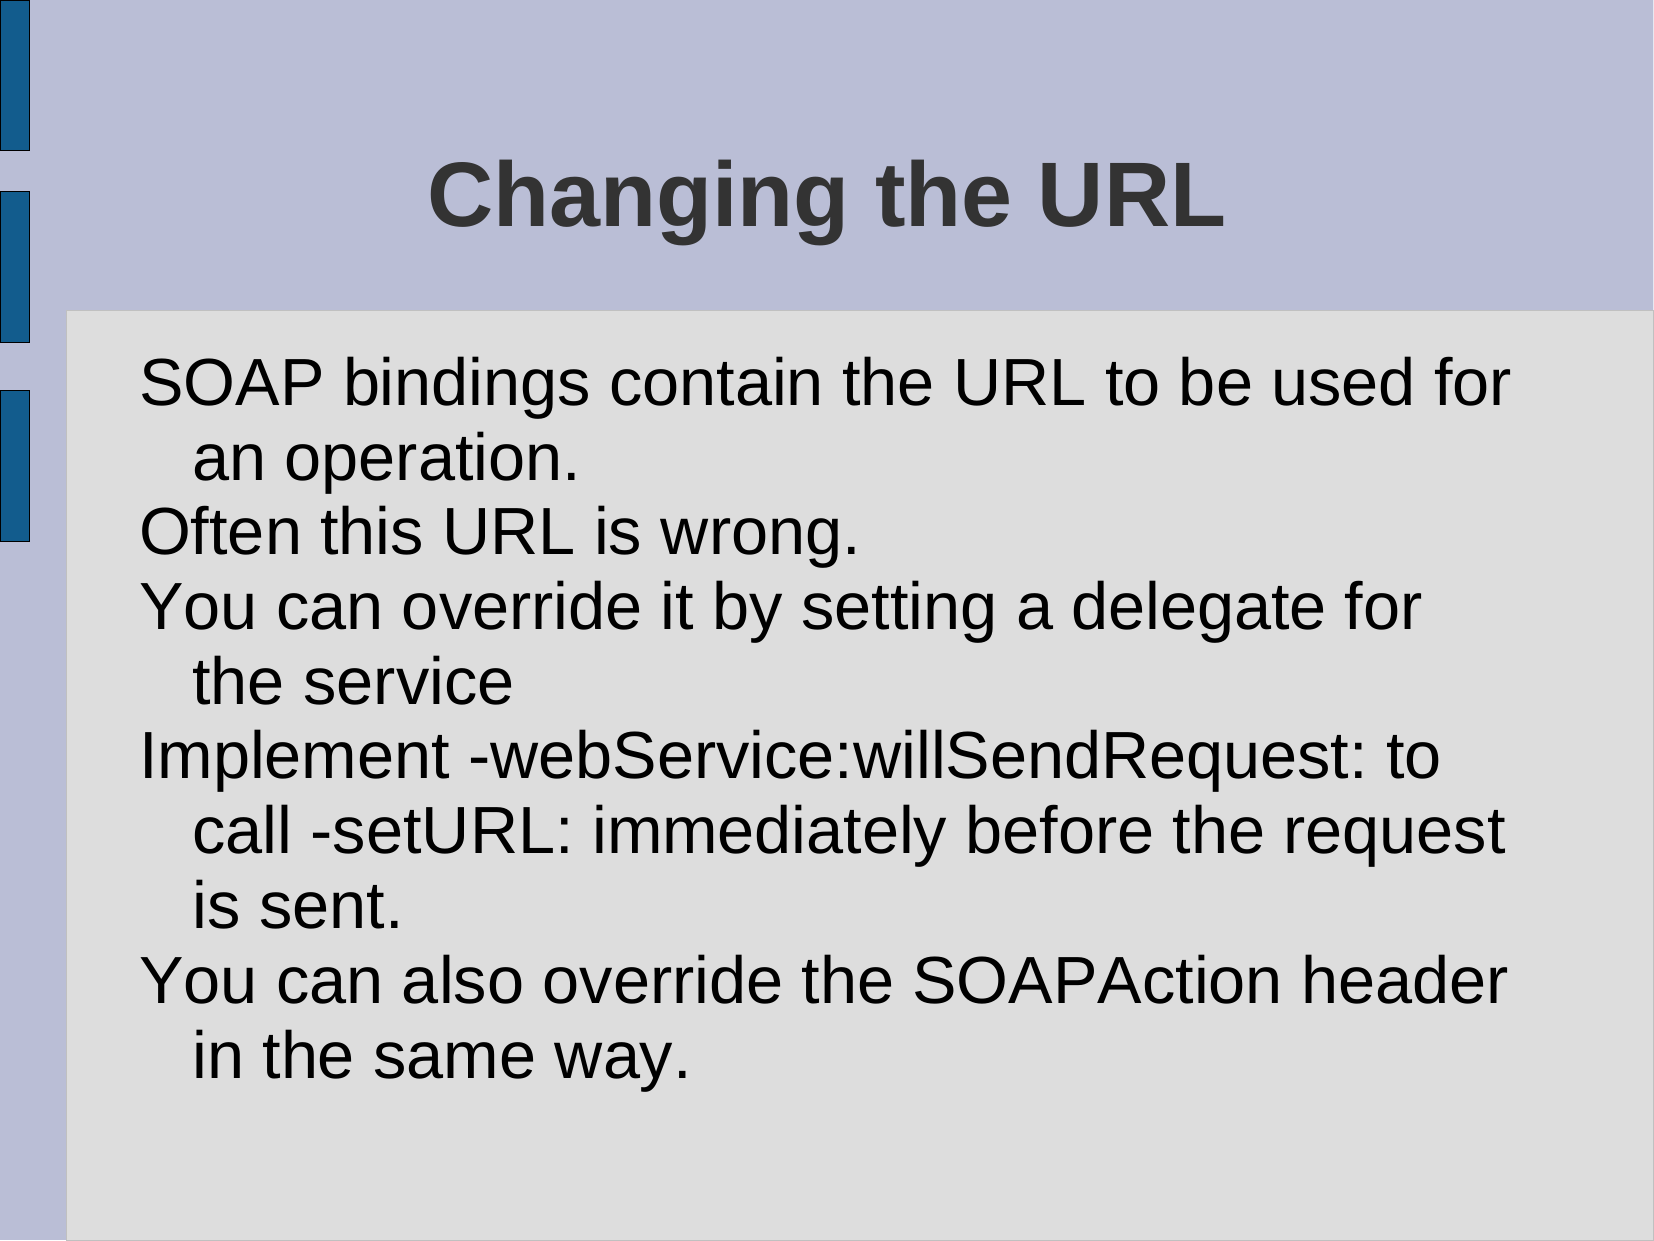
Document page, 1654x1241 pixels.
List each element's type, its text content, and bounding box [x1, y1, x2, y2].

list SOAP bindings contain the URL to be used for an operation. Often this URL is wrong. You can override it by setting a delegate for the service Implement -webService:willSendRequest: to call -setURL: immediately before the request is sent. You can also override the SOAPAction header in the same way. [121, 344, 1534, 1113]
title Changing the URL [121, 98, 1534, 291]
